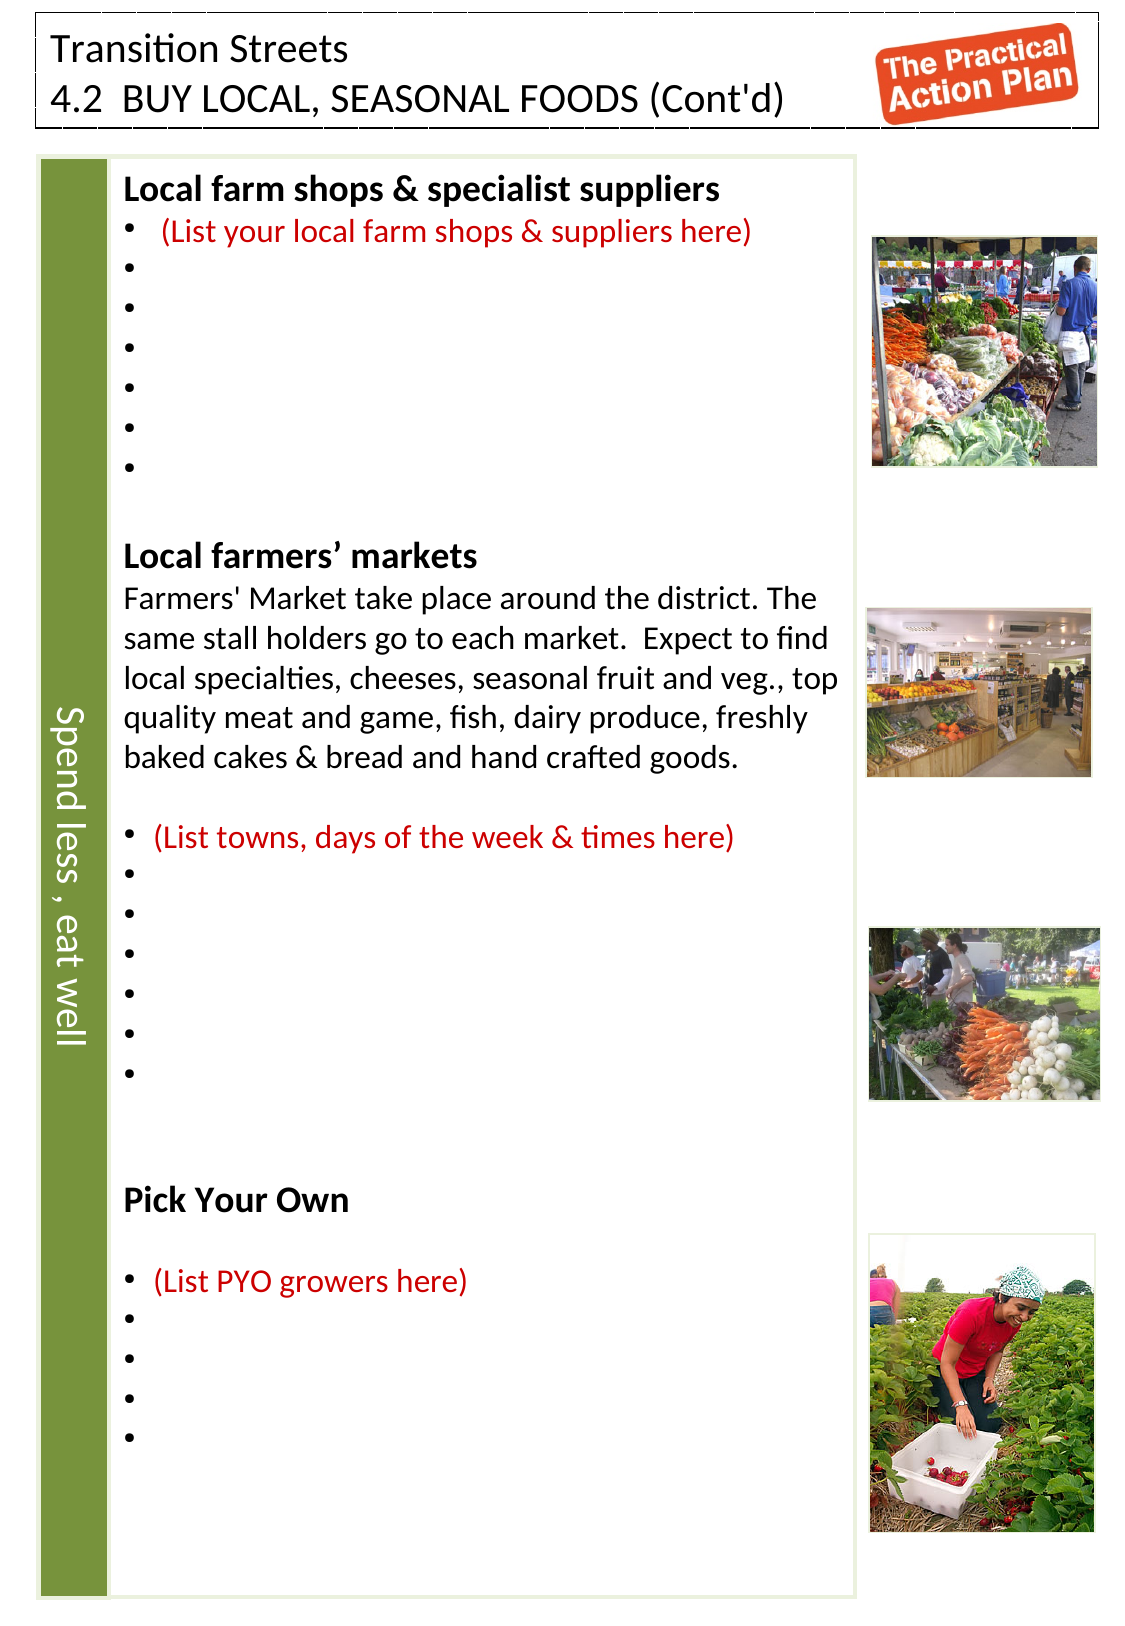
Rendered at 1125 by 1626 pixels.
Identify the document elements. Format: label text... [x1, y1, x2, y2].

picture [869, 927, 1100, 1101]
picture [866, 608, 1092, 777]
picture [869, 1234, 1094, 1532]
text_box Spend less , eat well [38, 156, 109, 1598]
text_box Local farm shops & specialist suppliers (List your local farm shops & suppliers here) Local farmers’ markets Farmers' Market take place around the district. The same stall holders go to each market. Expect to find local specialties, cheeses, seasonal fruit and veg., top quality meat and game, fish, dairy produce, freshly baked cakes & bread and hand crafted goods. (List towns, days of the week & times here) Pick Your Own (List PYO growers here) [109, 156, 855, 1598]
text_box Transition Streets 4.2 BUY LOCAL, SEASONAL FOODS (Cont'd) [35, 12, 1099, 129]
picture [872, 236, 1097, 467]
